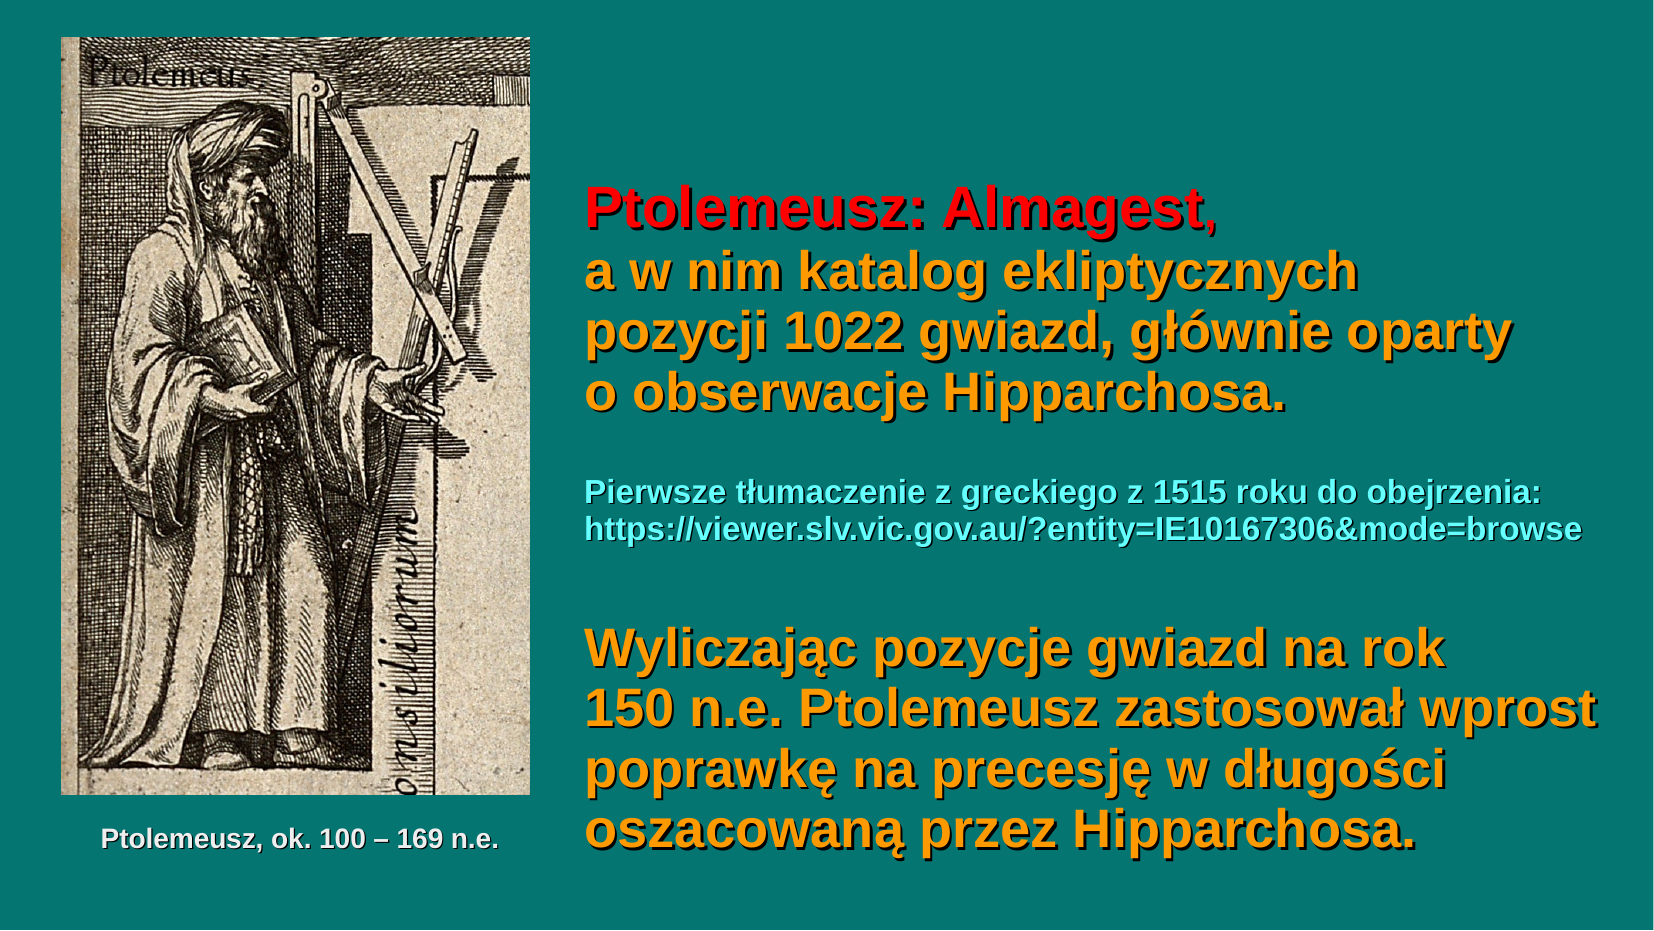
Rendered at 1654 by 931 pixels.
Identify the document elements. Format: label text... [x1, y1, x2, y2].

text_box Ptolemeusz: Almagest, a w nim katalog ekliptycznych pozycji 1022 gwiazd, głównie oparty o obserwacje Hipparchosa. Pierwsze tłumaczenie z greckiego z 1515 roku do obejrzenia: https://viewer.slv.vic.gov.au/?entity=IE10167306&mode=browse Wyliczając pozycje gwiazd na rok 150 n.e. Ptolemeusz zastosował wprost poprawkę na precesję w długości oszacowaną przez Hipparchosa. [569, 167, 1654, 882]
picture [61, 37, 530, 795]
text_box Ptolemeusz, ok. 100 – 169 n.e. [85, 815, 514, 862]
